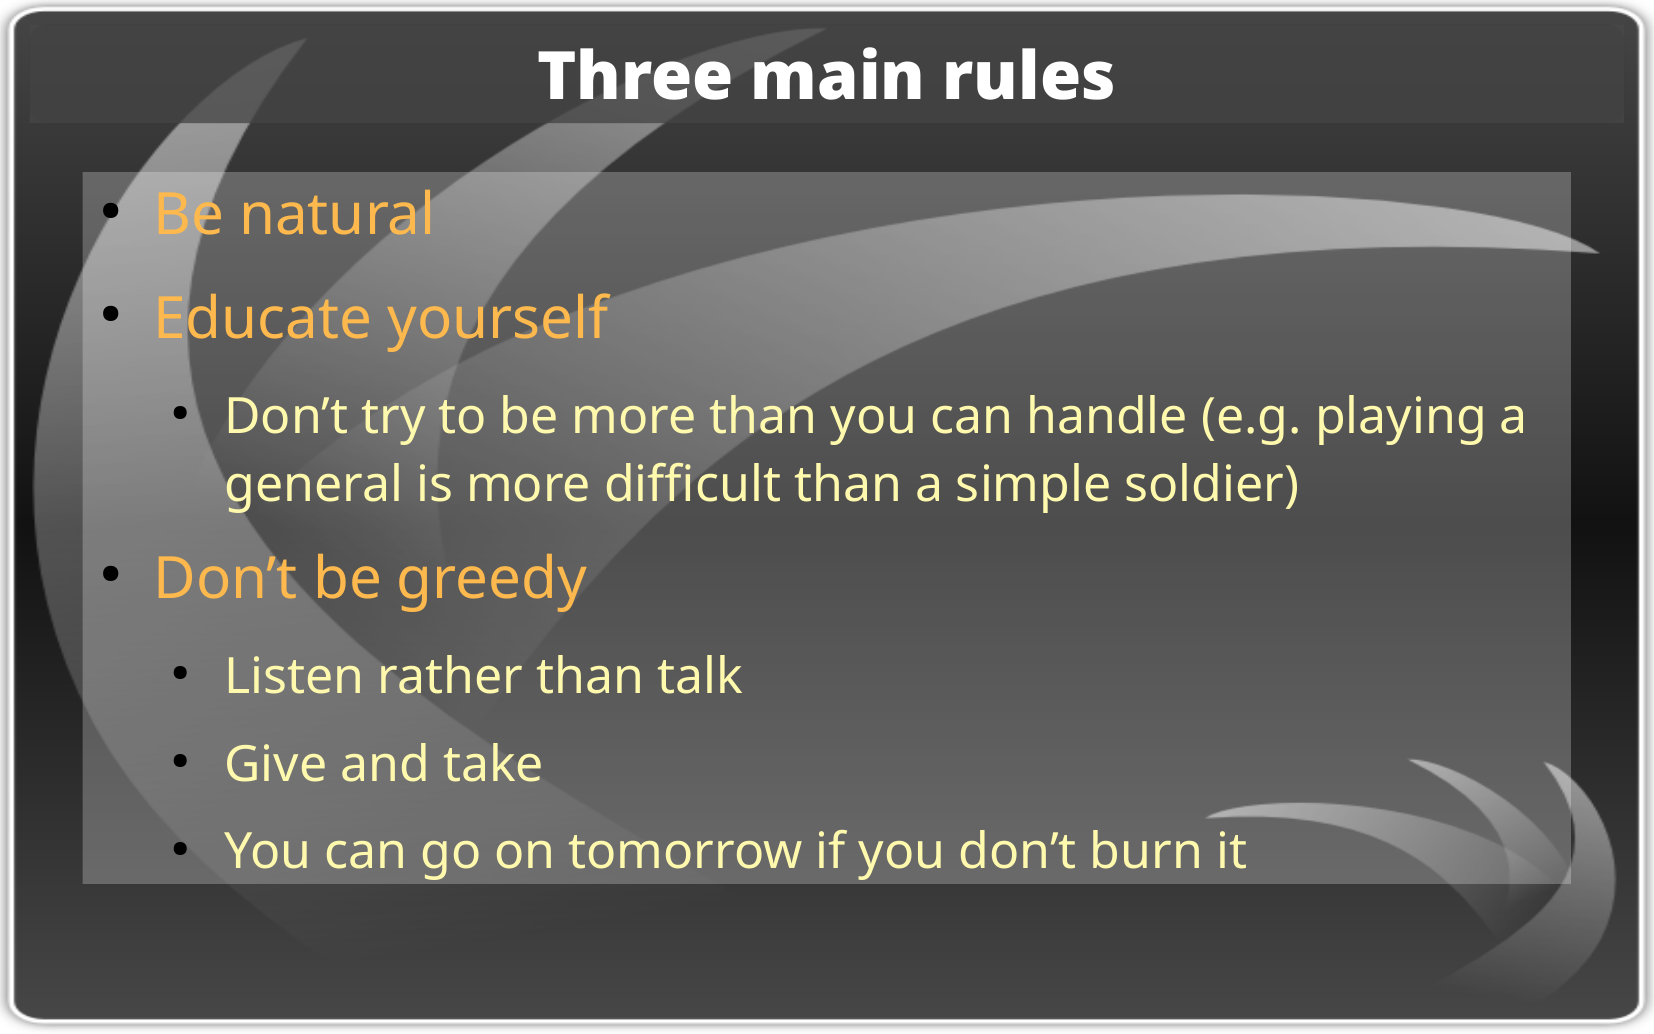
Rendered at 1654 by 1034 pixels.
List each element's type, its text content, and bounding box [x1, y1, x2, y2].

title Three main rules [29, 24, 1625, 124]
list Be natural Educate yourself Don’t try to be more than you can handle (e.g. playing a general is more difficult than a simple soldier) Don’t be greedy Listen rather than talk Give and take You can go on tomorrow if you don’t burn it [82, 172, 1571, 866]
picture [0, 0, 1654, 1034]
